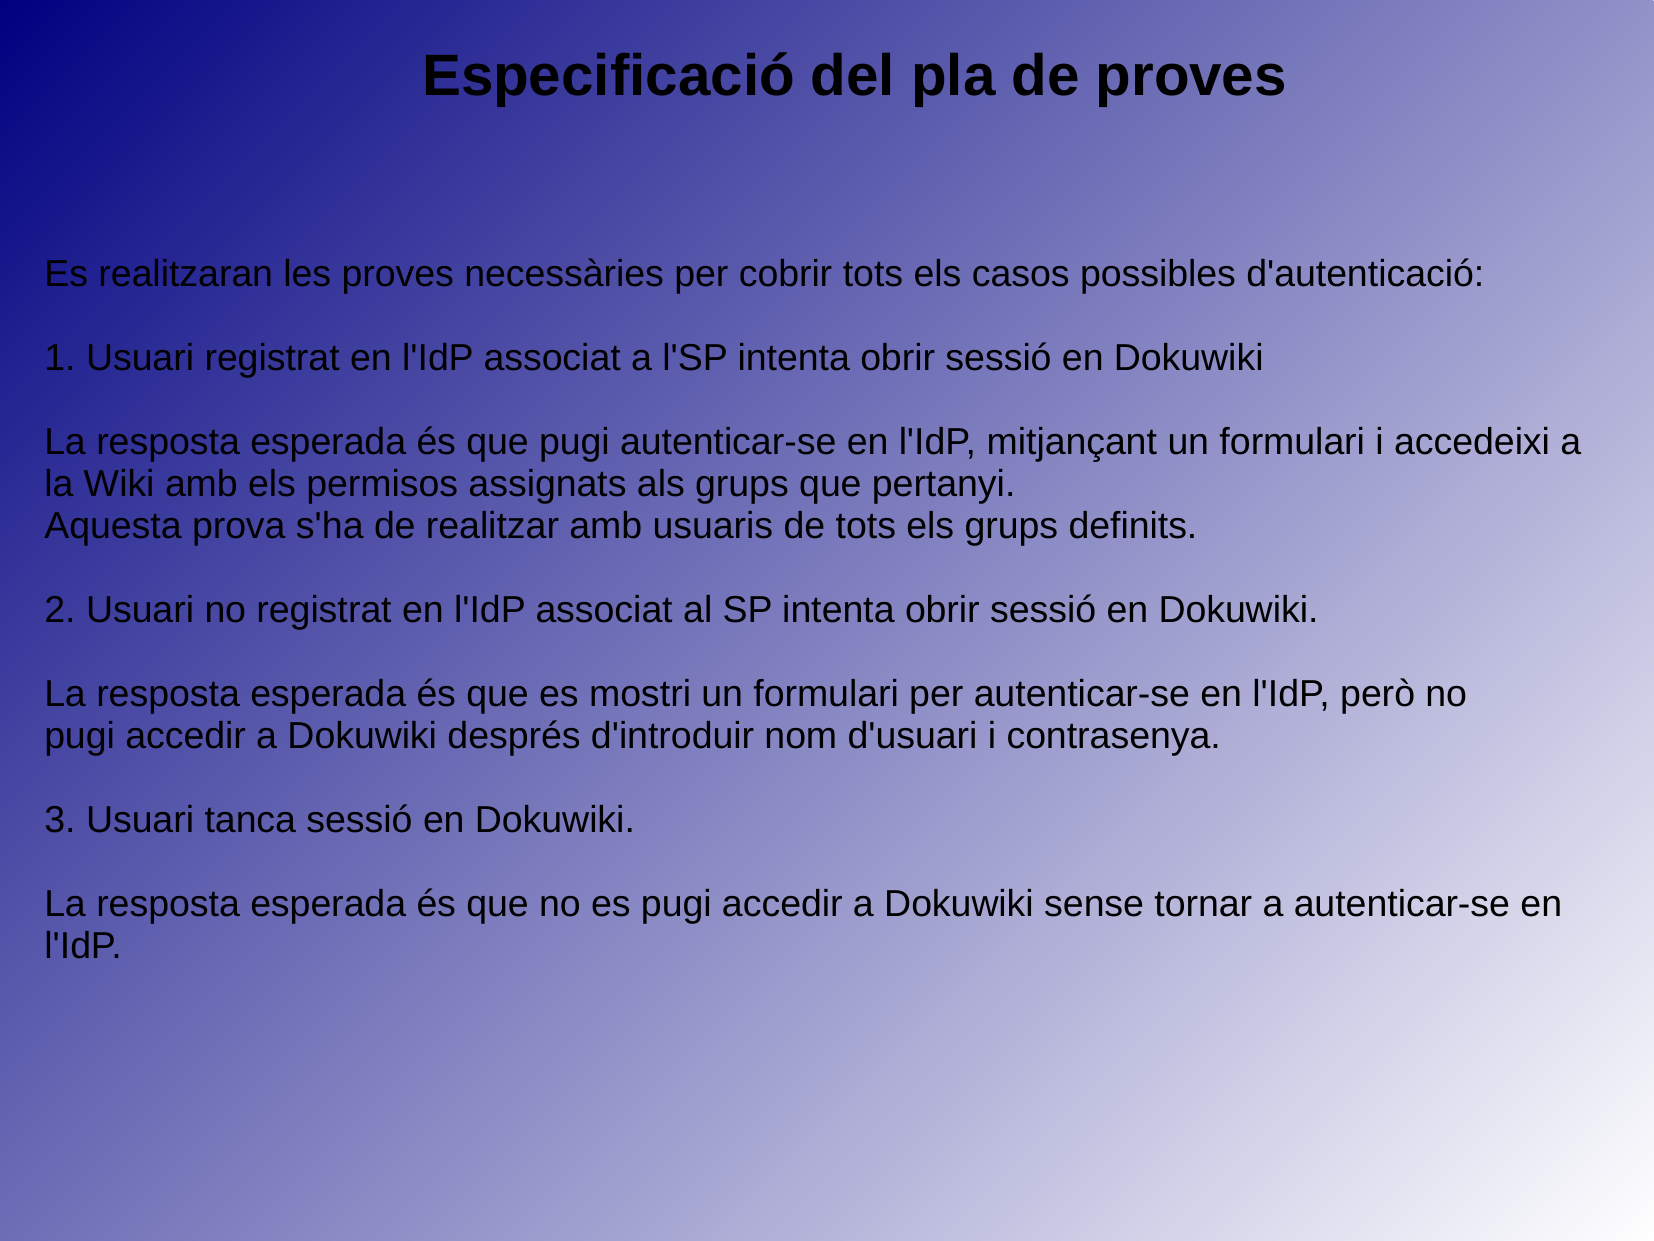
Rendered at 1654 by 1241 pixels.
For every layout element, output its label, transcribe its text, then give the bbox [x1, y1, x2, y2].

text_box Especificació del pla de proves [407, 35, 1303, 116]
text_box Es realitzaran les proves necessàries per cobrir tots els casos possibles d'autenticació: Usuari registrat en l'IdP associat a l'SP intenta obrir sessió en Dokuwiki La resposta esperada és que pugi autenticar-se en l'IdP, mitjançant un formulari i accedeixi a la Wiki amb els permisos assignats als grups que pertanyi. Aquesta prova s'ha de realitzar amb usuaris de tots els grups definits. Usuari no registrat en l'IdP associat al SP intenta obrir sessió en Dokuwiki. La resposta esperada és que es mostri un formulari per autenticar-se en l'IdP, però no pugi accedir a Dokuwiki després d'introduir nom d'usuari i contrasenya. Usuari tanca sessió en Dokuwiki. La resposta esperada és que no es pugi accedir a Dokuwiki sense tornar a autenticar-se en l'IdP. [29, 244, 1612, 974]
